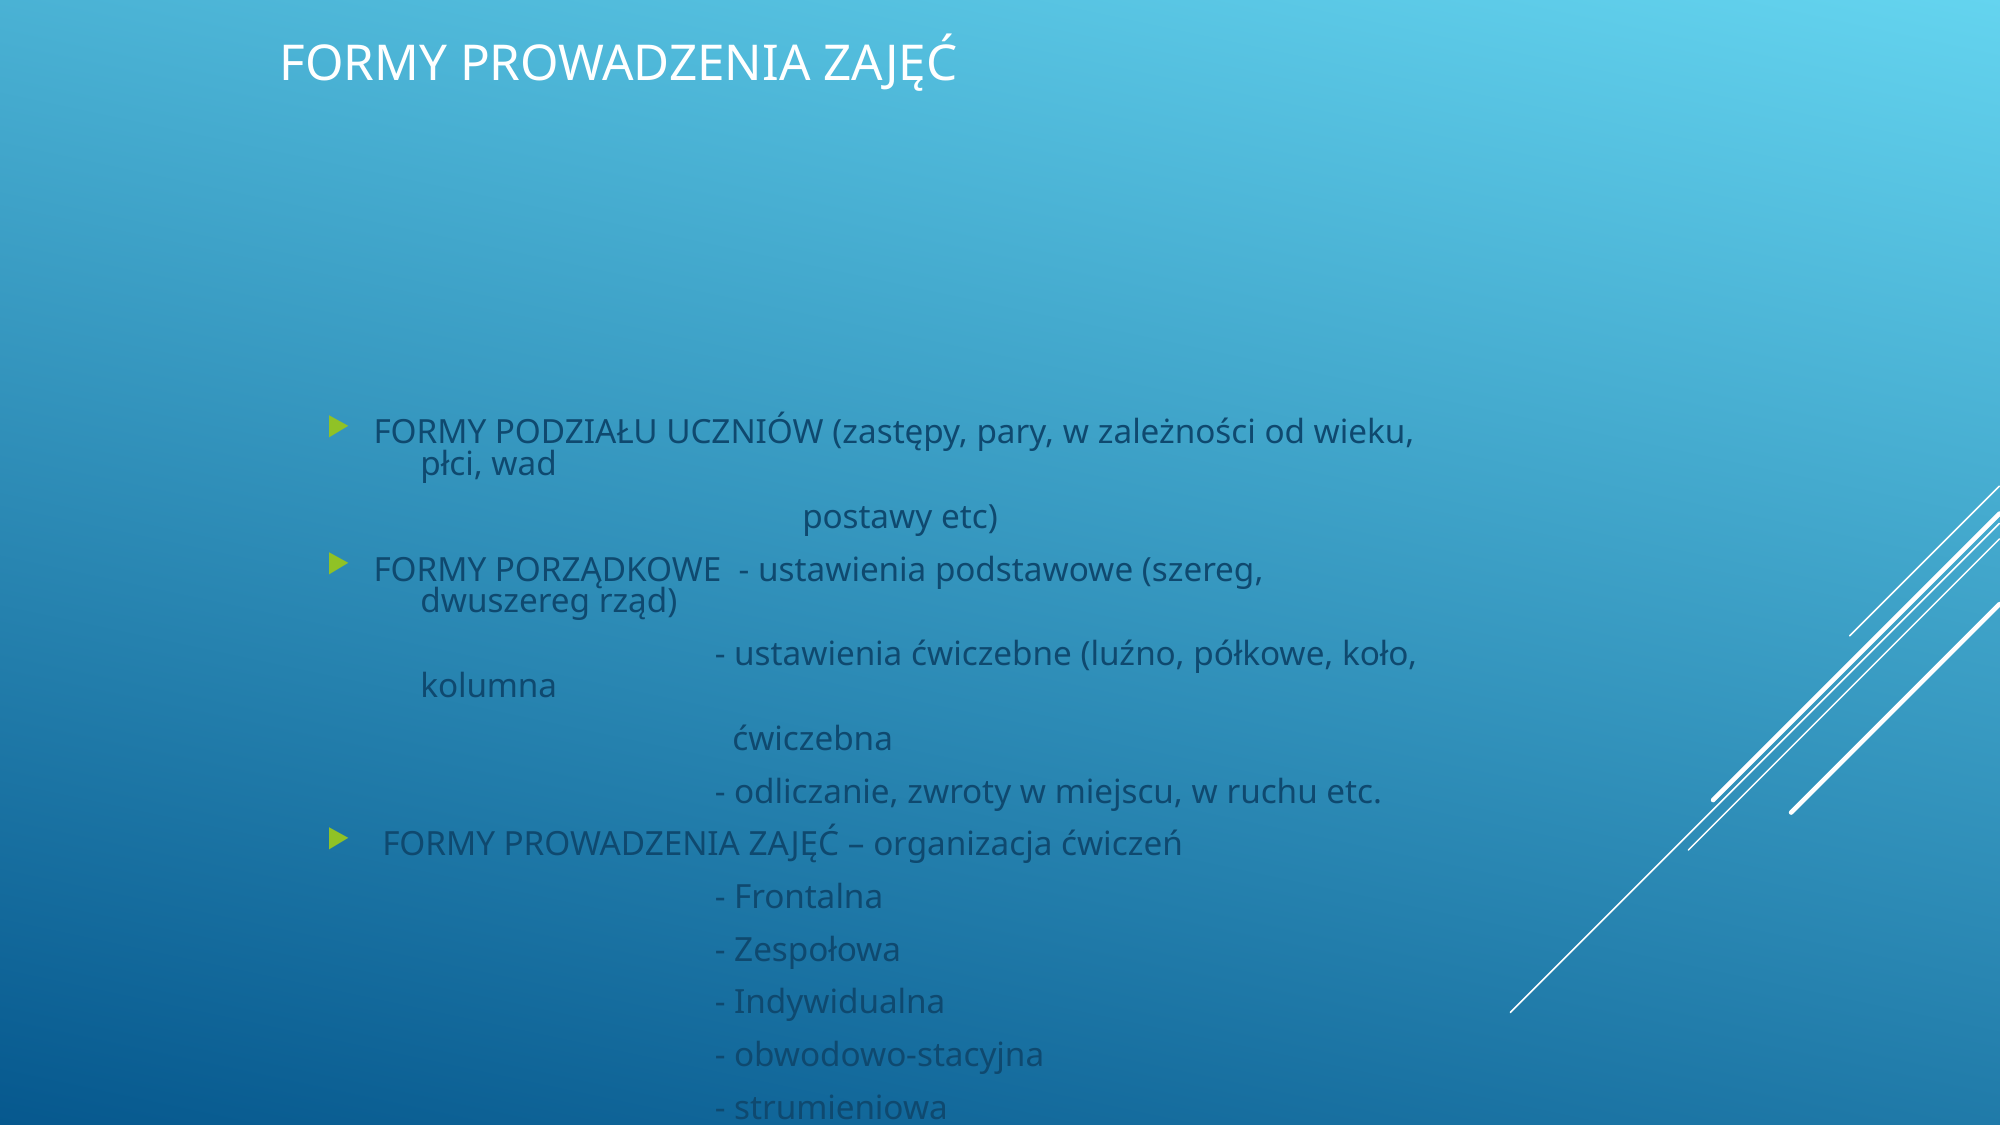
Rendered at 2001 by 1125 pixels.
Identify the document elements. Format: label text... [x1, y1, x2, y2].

title FORMY PROWADZENIA ZAJĘĆ [265, 23, 1411, 98]
list FORMY PODZIAŁU UCZNIÓW (zastępy, pary, w zależności od wieku, płci, wad postawy etc) FORMY PORZĄDKOWE - ustawienia podstawowe (szereg, dwuszereg rząd) - ustawienia ćwiczebne (luźno, półkowe, koło, kolumna ćwiczebna - odliczanie, zwroty w miejscu, w ruchu etc. FORMY PROWADZENIA ZAJĘĆ – organizacja ćwiczeń - Frontalna - Zespołowa - Indywidualna - obwodowo-stacyjna - strumieniowa [311, 410, 1439, 1125]
